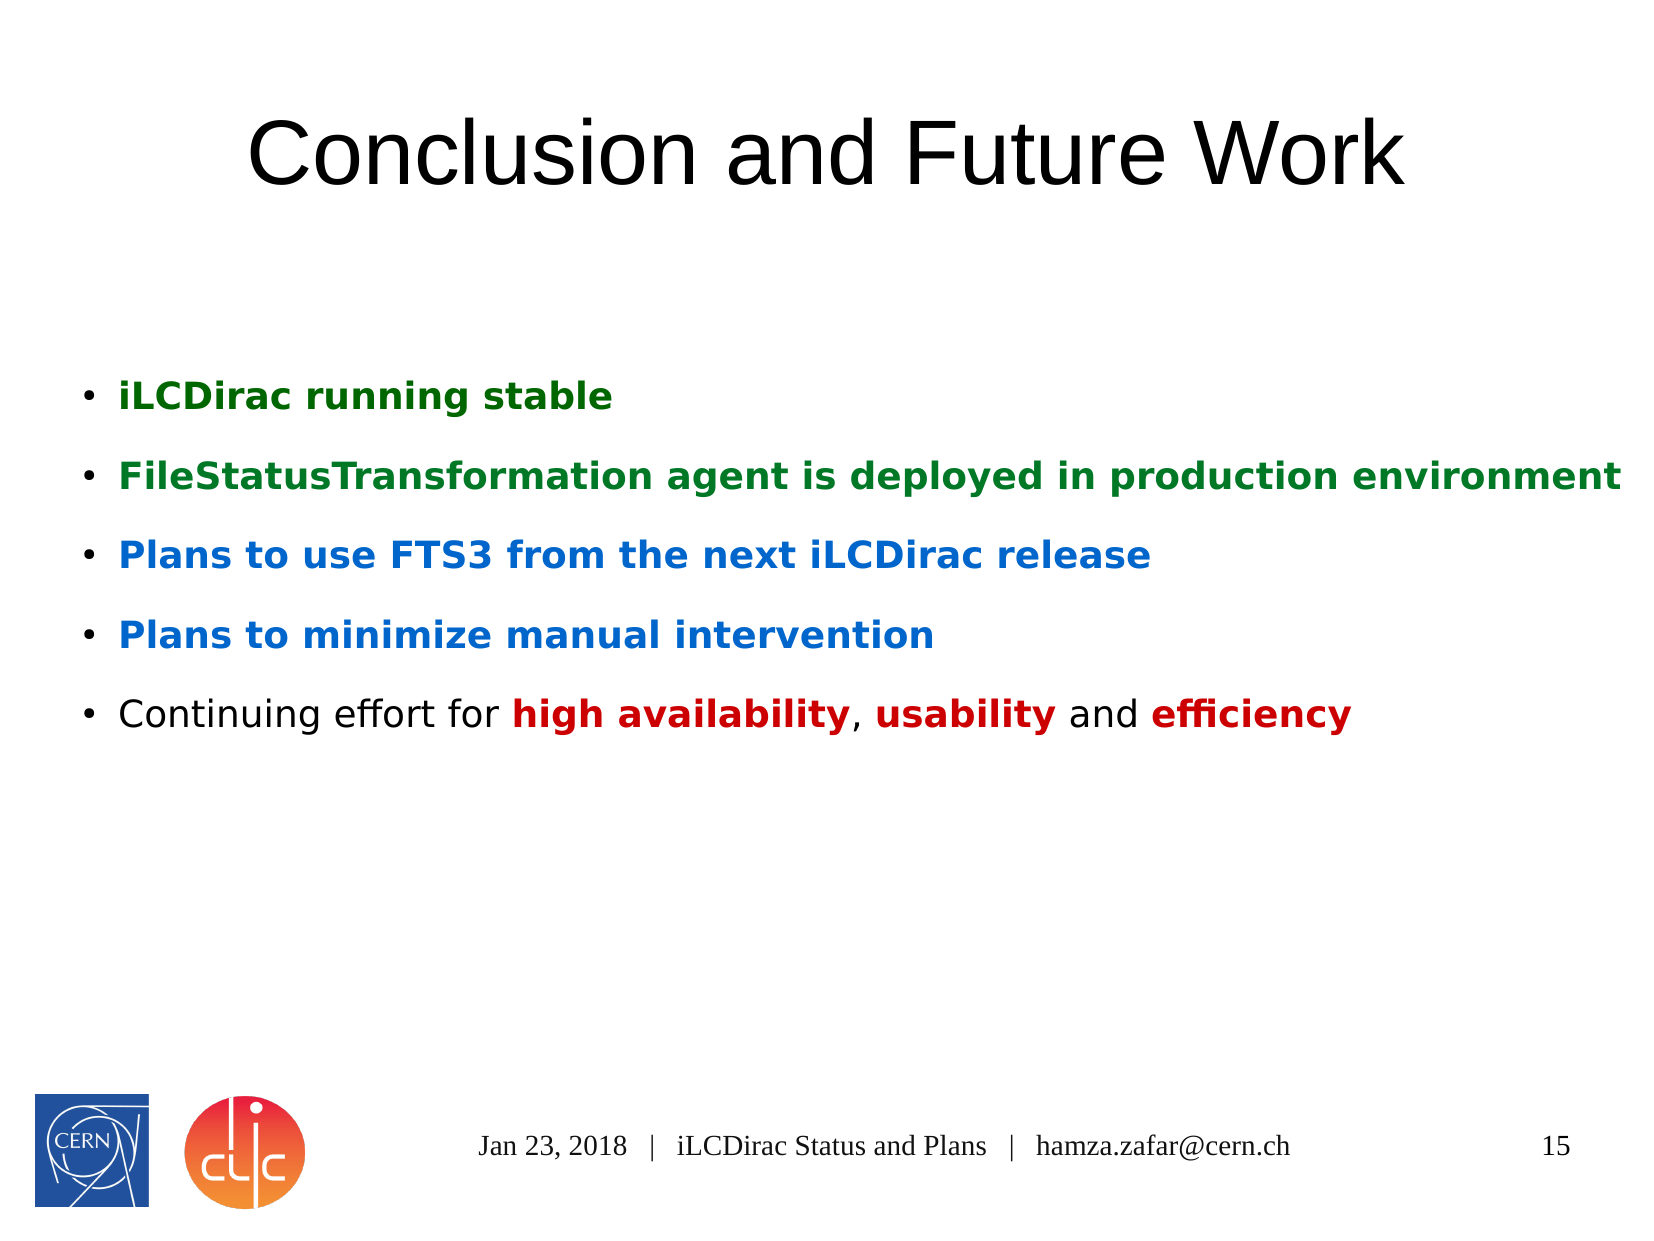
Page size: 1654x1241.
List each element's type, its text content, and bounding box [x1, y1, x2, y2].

title Conclusion and Future Work [82, 49, 1571, 257]
picture [154, 1067, 335, 1237]
picture [35, 1094, 149, 1208]
subtitle iLCDirac running stable FileStatusTransformation agent is deployed in production environment Plans to use FTS3 from the next iLCDirac release Plans to minimize manual intervention Continuing effort for high availability, usability and efficiency [82, 290, 1636, 871]
